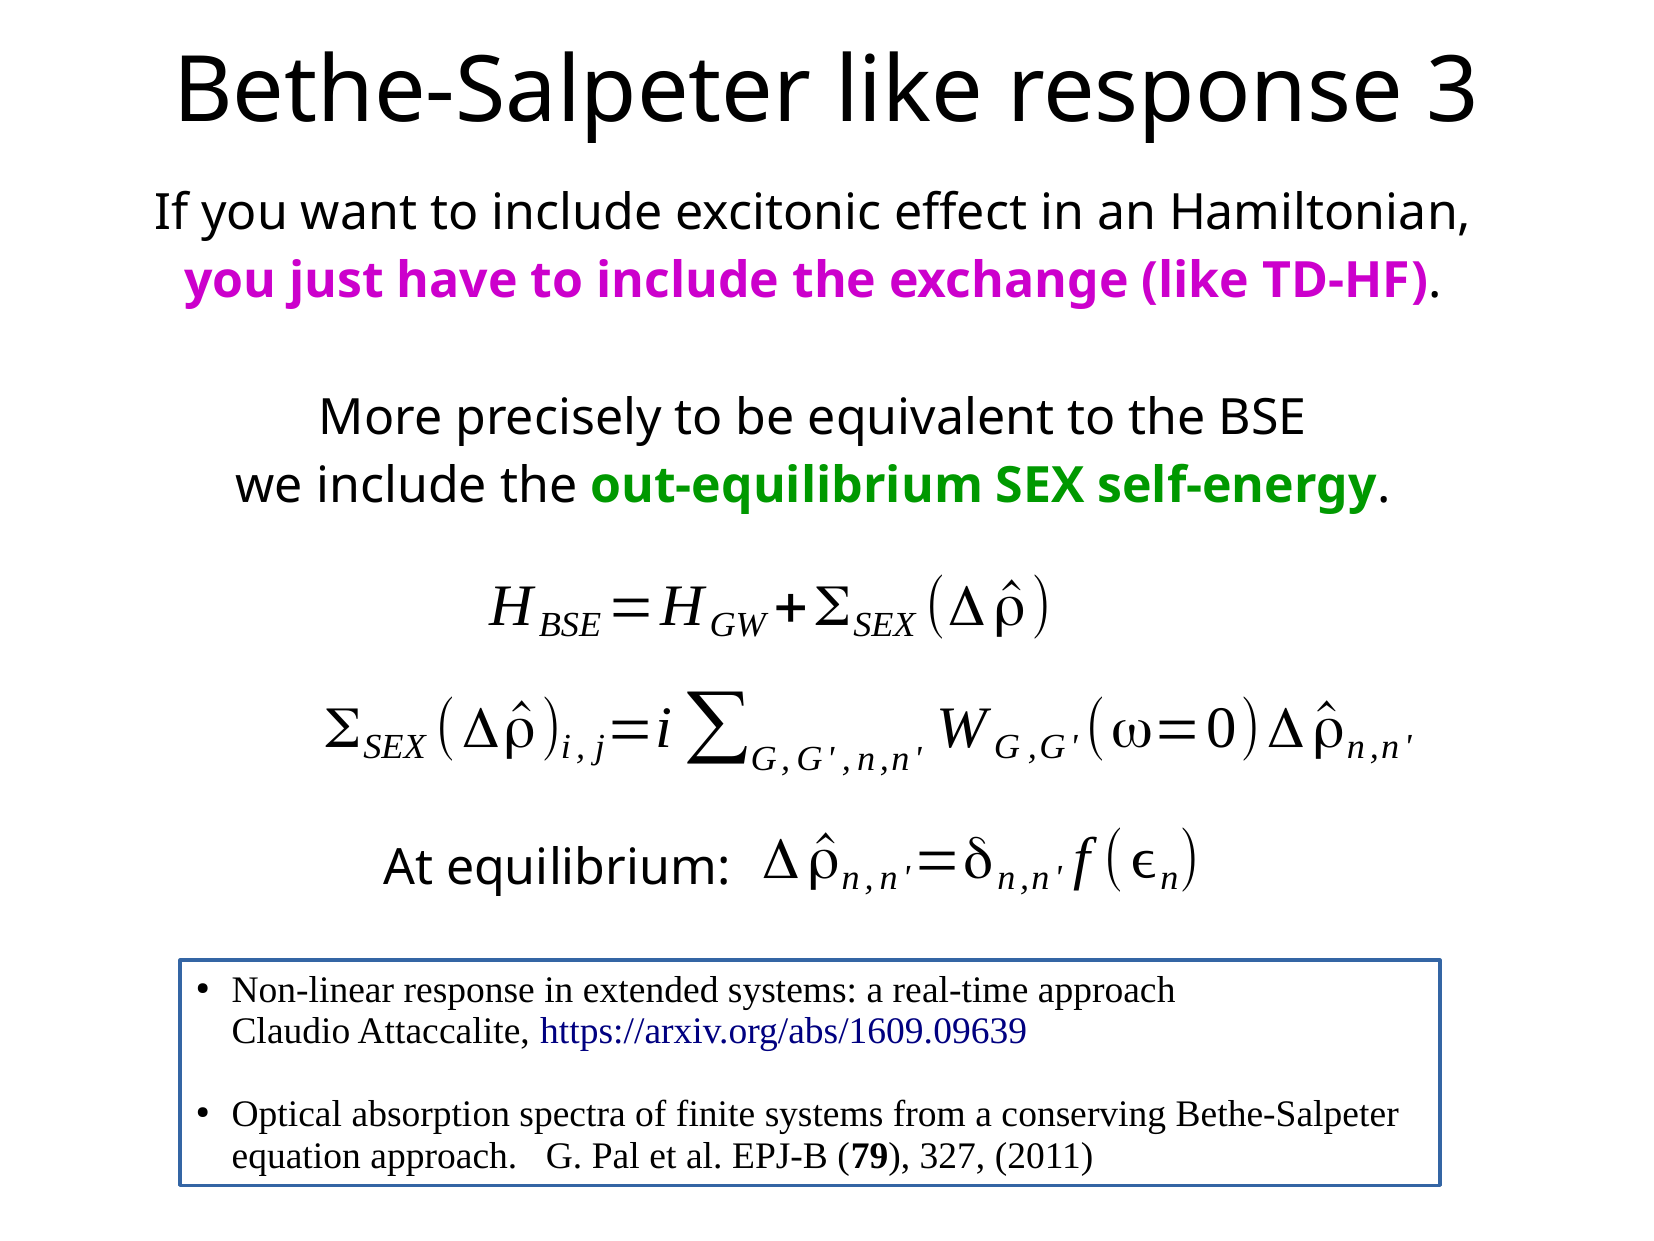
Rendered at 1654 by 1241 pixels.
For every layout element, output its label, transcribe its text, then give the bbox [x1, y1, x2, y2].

text_box At equilibrium: [326, 823, 800, 904]
chart [746, 823, 1215, 899]
text_box Non-linear response in extended systems: a real-time approach Claudio Attaccalite, https://arxiv.org/abs/1609.09639 Optical absorption spectra of finite systems from a conserving Bethe-Salpeter equation approach. G. Pal et al. EPJ-B (79), 327, (2011) [180, 960, 1441, 1186]
title Bethe-Salpeter like response 3 [82, 0, 1571, 203]
chart [470, 570, 1066, 646]
text_box If you want to include excitonic effect in an Hamiltonian, you just have to include the exchange (like TD-HF). More precisely to be equivalent to the BSE we include the out-equilibrium SEX self-energy. [139, 168, 1501, 516]
chart [310, 685, 1430, 779]
